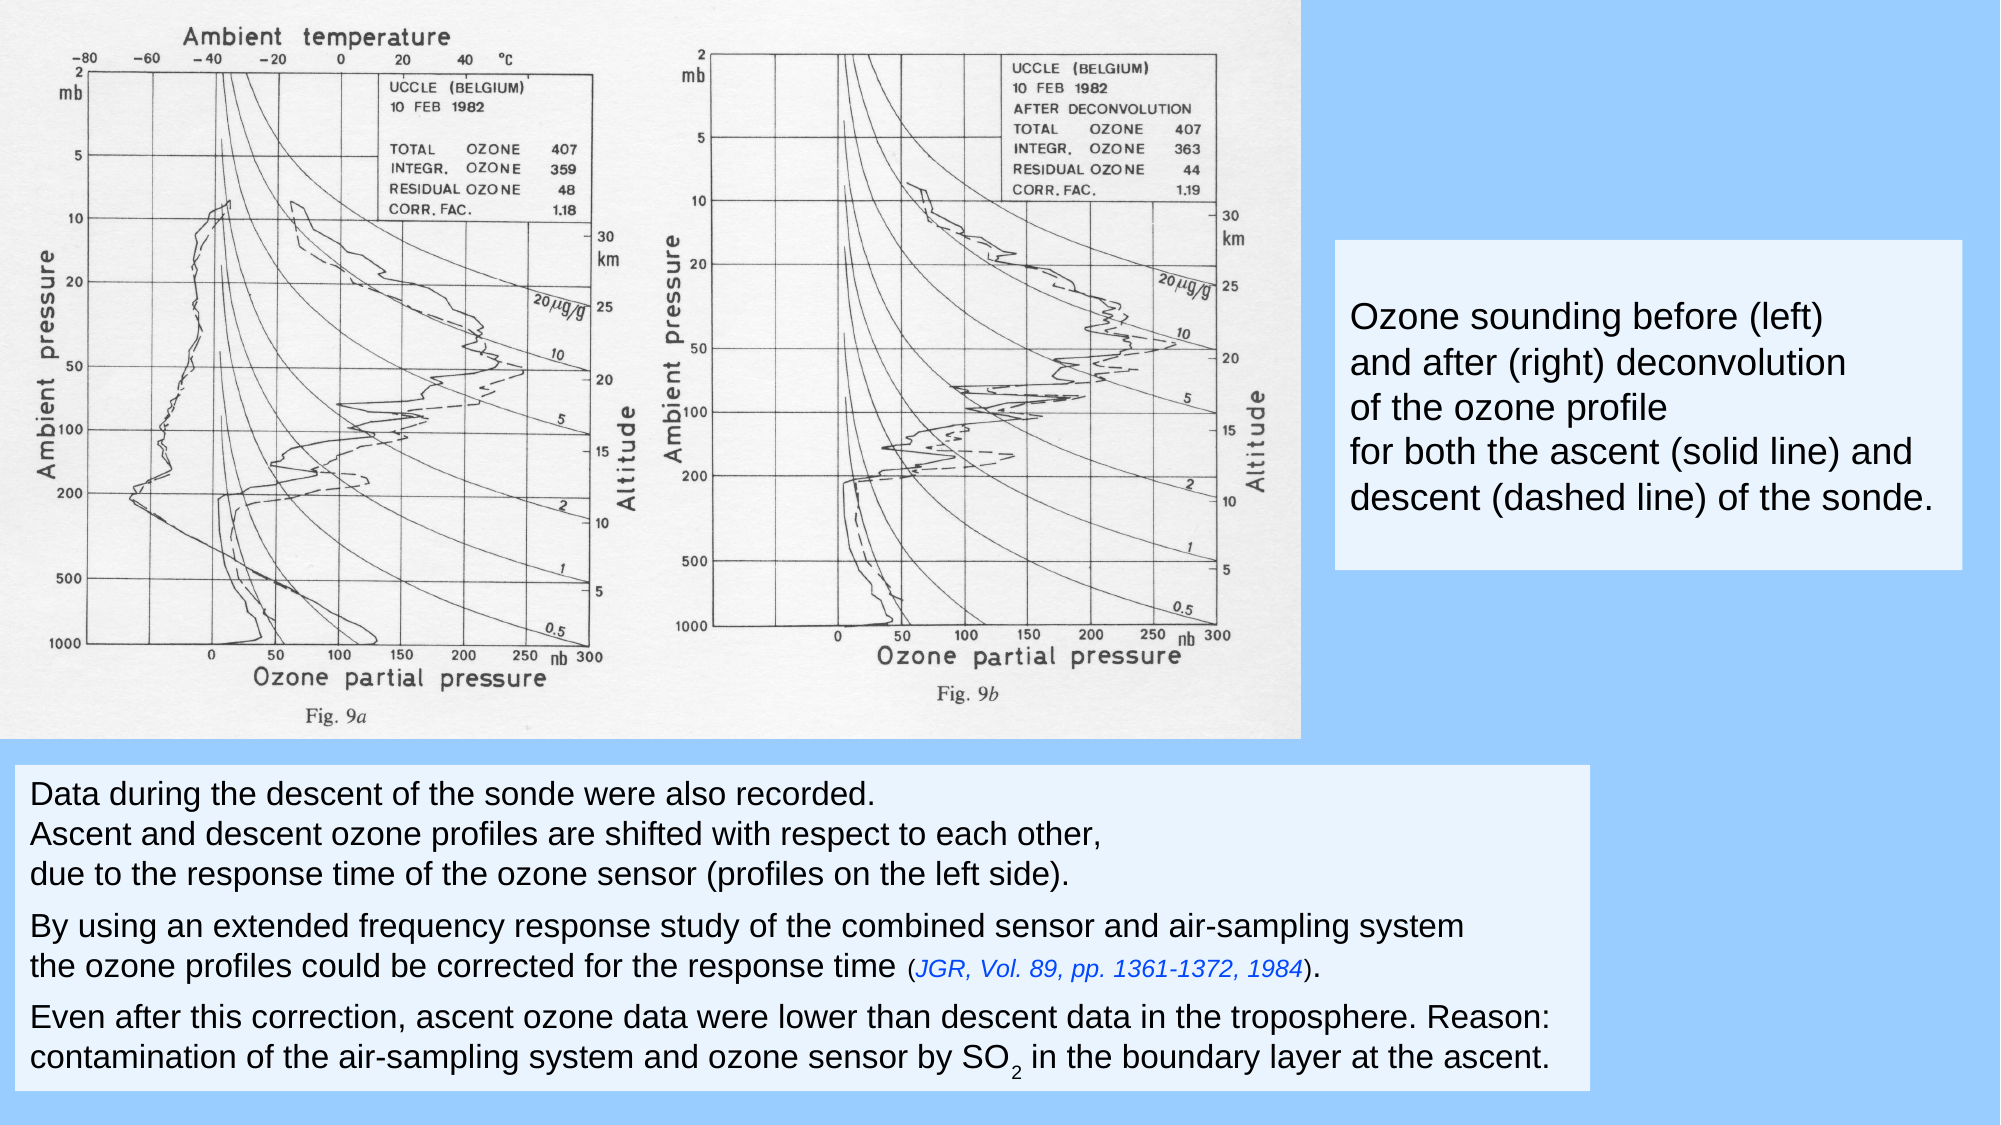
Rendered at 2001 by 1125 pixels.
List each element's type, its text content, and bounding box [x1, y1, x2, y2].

text_box Data during the descent of the sonde were also recorded. Ascent and descent ozone profiles are shifted with respect to each other, due to the response time of the ozone sensor (profiles on the left side). By using an extended frequency response study of the combined sensor and air-sampling system the ozone profiles could be corrected for the response time (JGR, Vol. 89, pp. 1361-1372, 1984). Even after this correction, ascent ozone data were lower than descent data in the troposphere. Reason: contamination of the air-sampling system and ozone sensor by SO2 in the boundary layer at the ascent. [15, 765, 1591, 1092]
title Ozone sounding before (left) and after (right) deconvolution of the ozone profile for both the ascent (solid line) and descent (dashed line) of the sonde. [1335, 239, 1963, 571]
picture [0, 0, 1301, 739]
